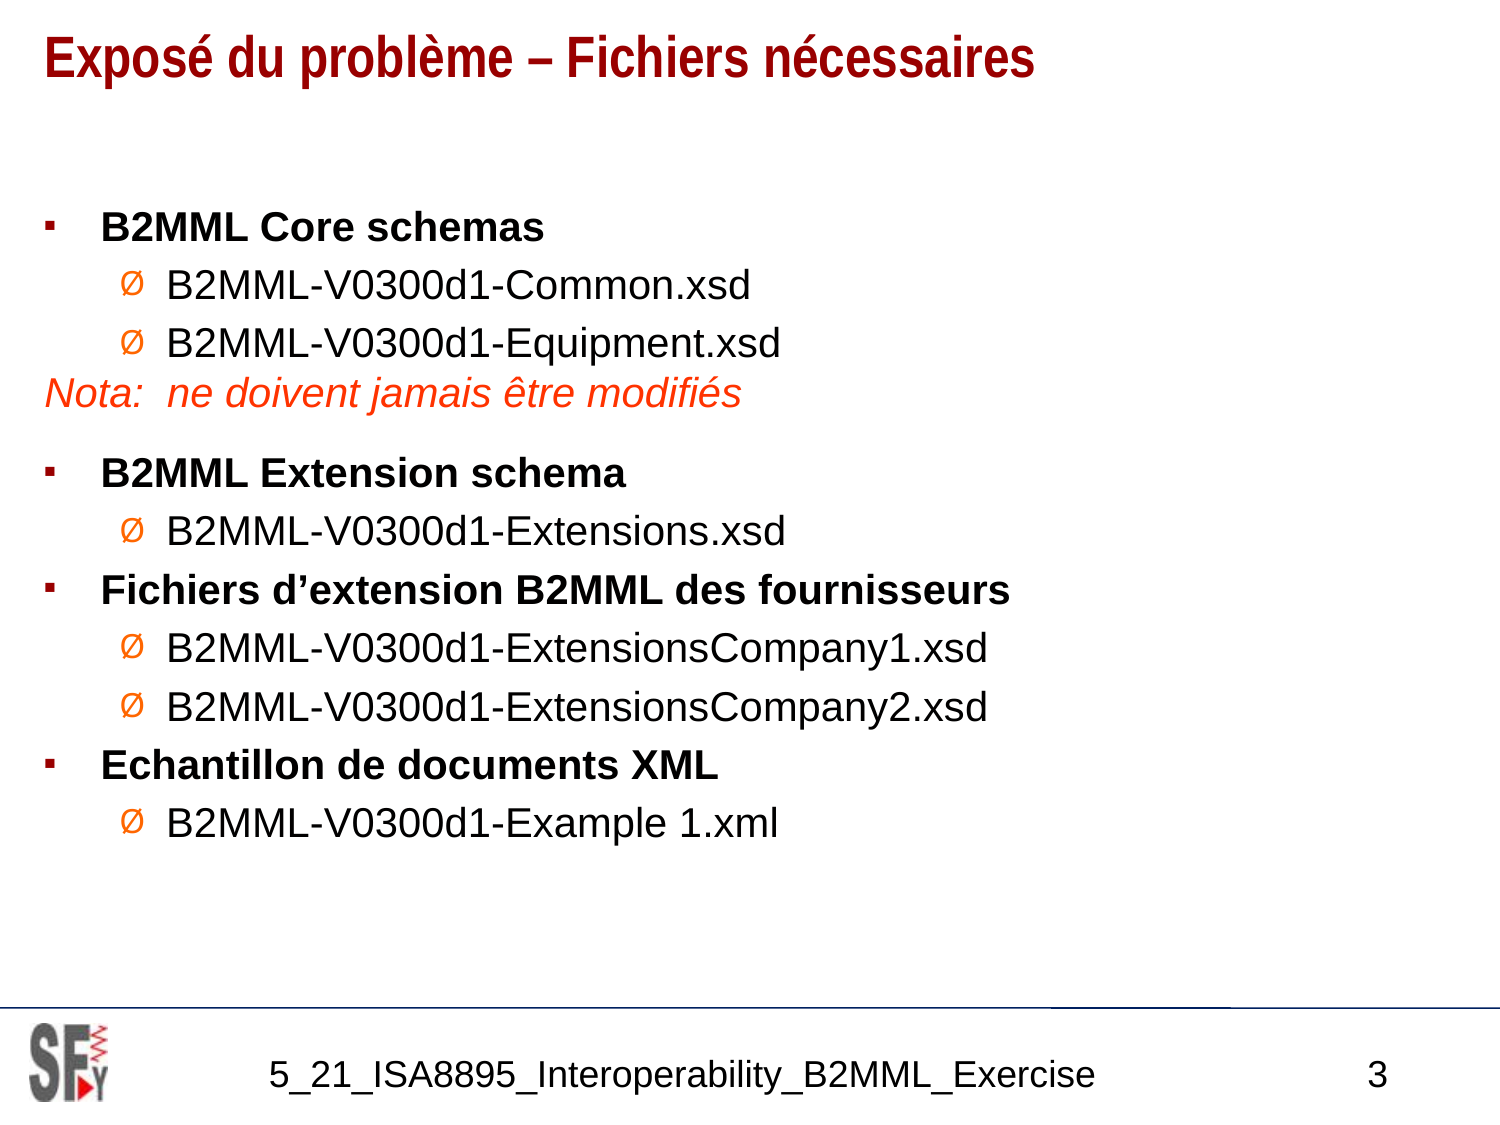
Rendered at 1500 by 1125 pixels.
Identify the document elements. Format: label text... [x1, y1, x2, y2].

slide_number <numéro> [1352, 1034, 1490, 1103]
list B2MML Core schemas B2MML-V0300d1-Common.xsd B2MML-V0300d1-Equipment.xsd Nota: ne doivent jamais être modifiés B2MML Extension schema B2MML-V0300d1-Extensions.xsd Fichiers d’extension B2MML des fournisseurs B2MML-V0300d1-ExtensionsCompany1.xsd B2MML-V0300d1-ExtensionsCompany2.xsd Echantillon de documents XML B2MML-V0300d1-Example 1.xml [29, 184, 1471, 988]
title Exposé du problème – Fichiers nécessaires [29, 12, 1471, 138]
footer 5_21_ISA8895_Interoperability_B2MML_Exercise [253, 1034, 1336, 1103]
picture [29, 1023, 108, 1102]
